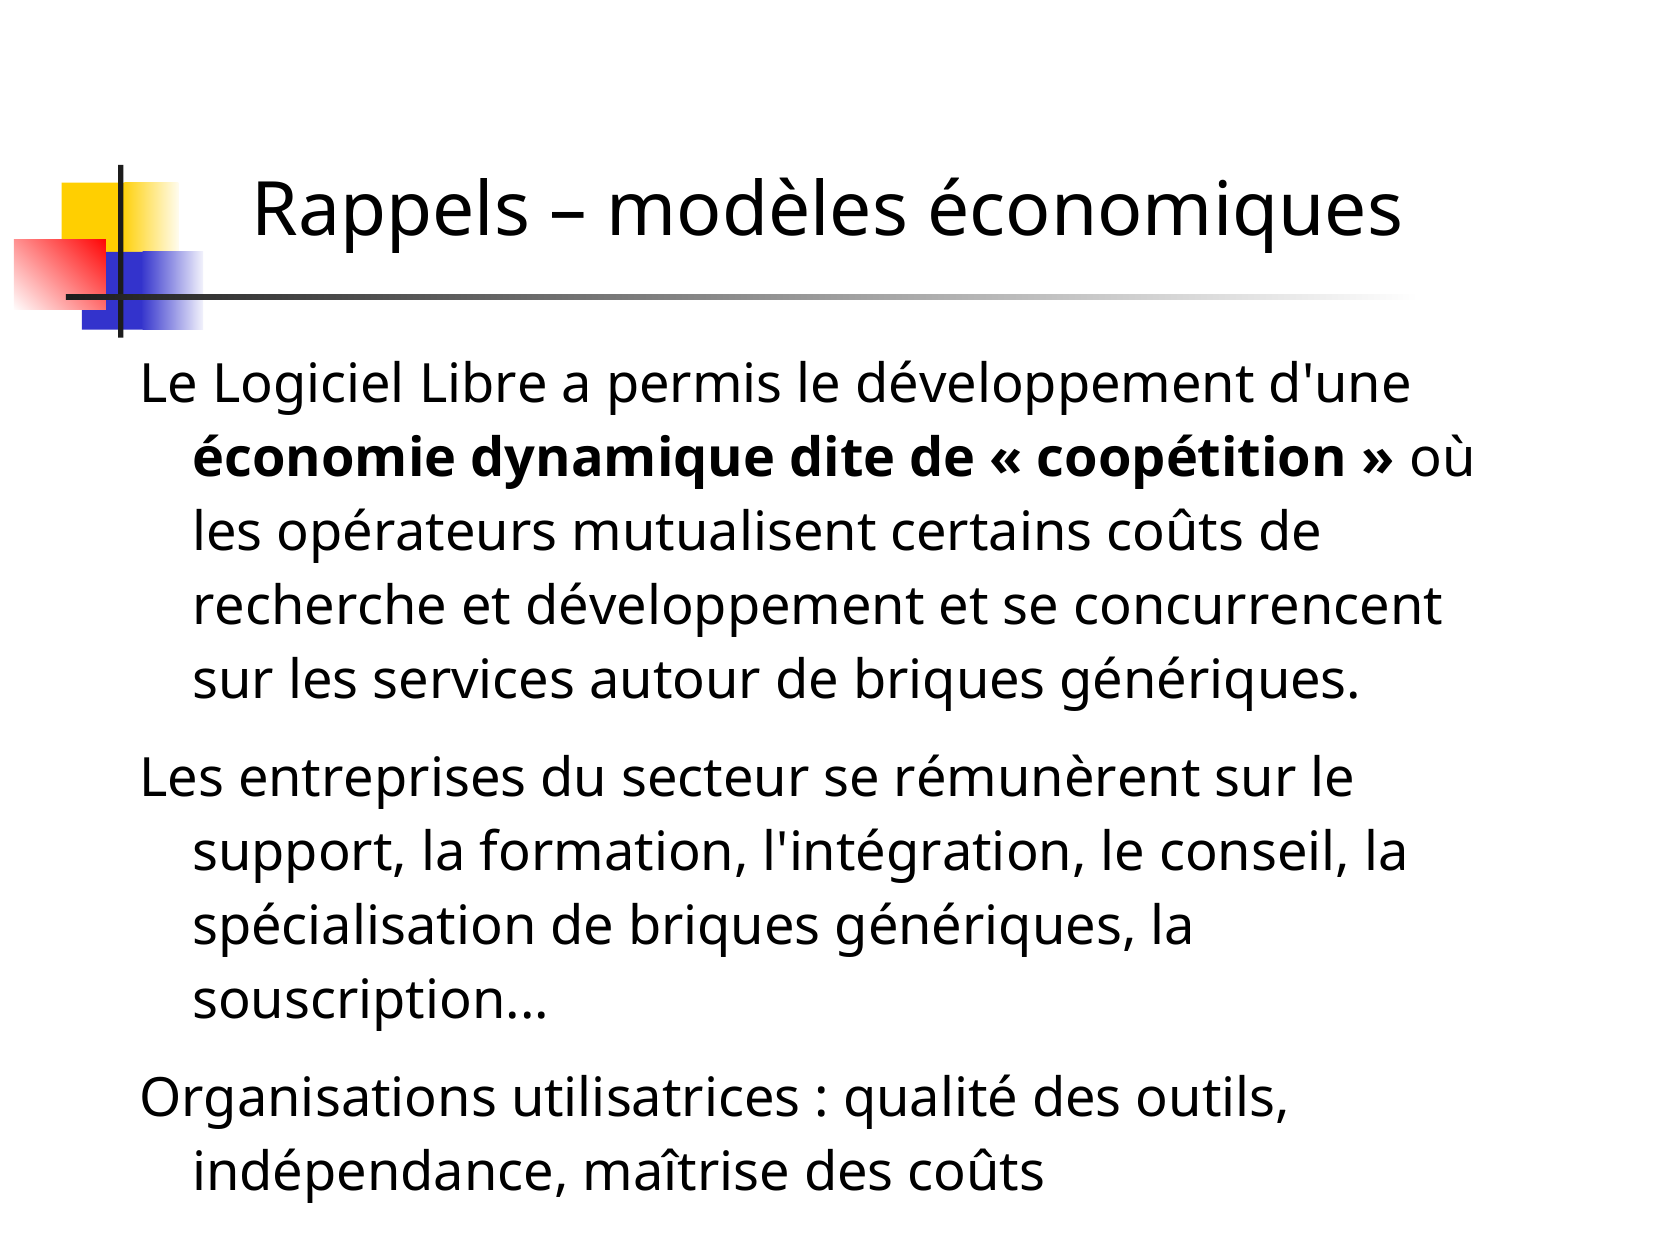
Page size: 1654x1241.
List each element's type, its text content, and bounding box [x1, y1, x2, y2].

title Rappels – modèles économiques [121, 110, 1534, 303]
list Le Logiciel Libre a permis le développement d'une économie dynamique dite de « coopétition » où les opérateurs mutualisent certains coûts de recherche et développement et se concurrencent sur les services autour de briques génériques. Les entreprises du secteur se rémunèrent sur le support, la formation, l'intégration, le conseil, la spécialisation de briques génériques, la souscription... Organisations utilisatrices : qualité des outils, indépendance, maîtrise des coûts [121, 344, 1534, 1185]
